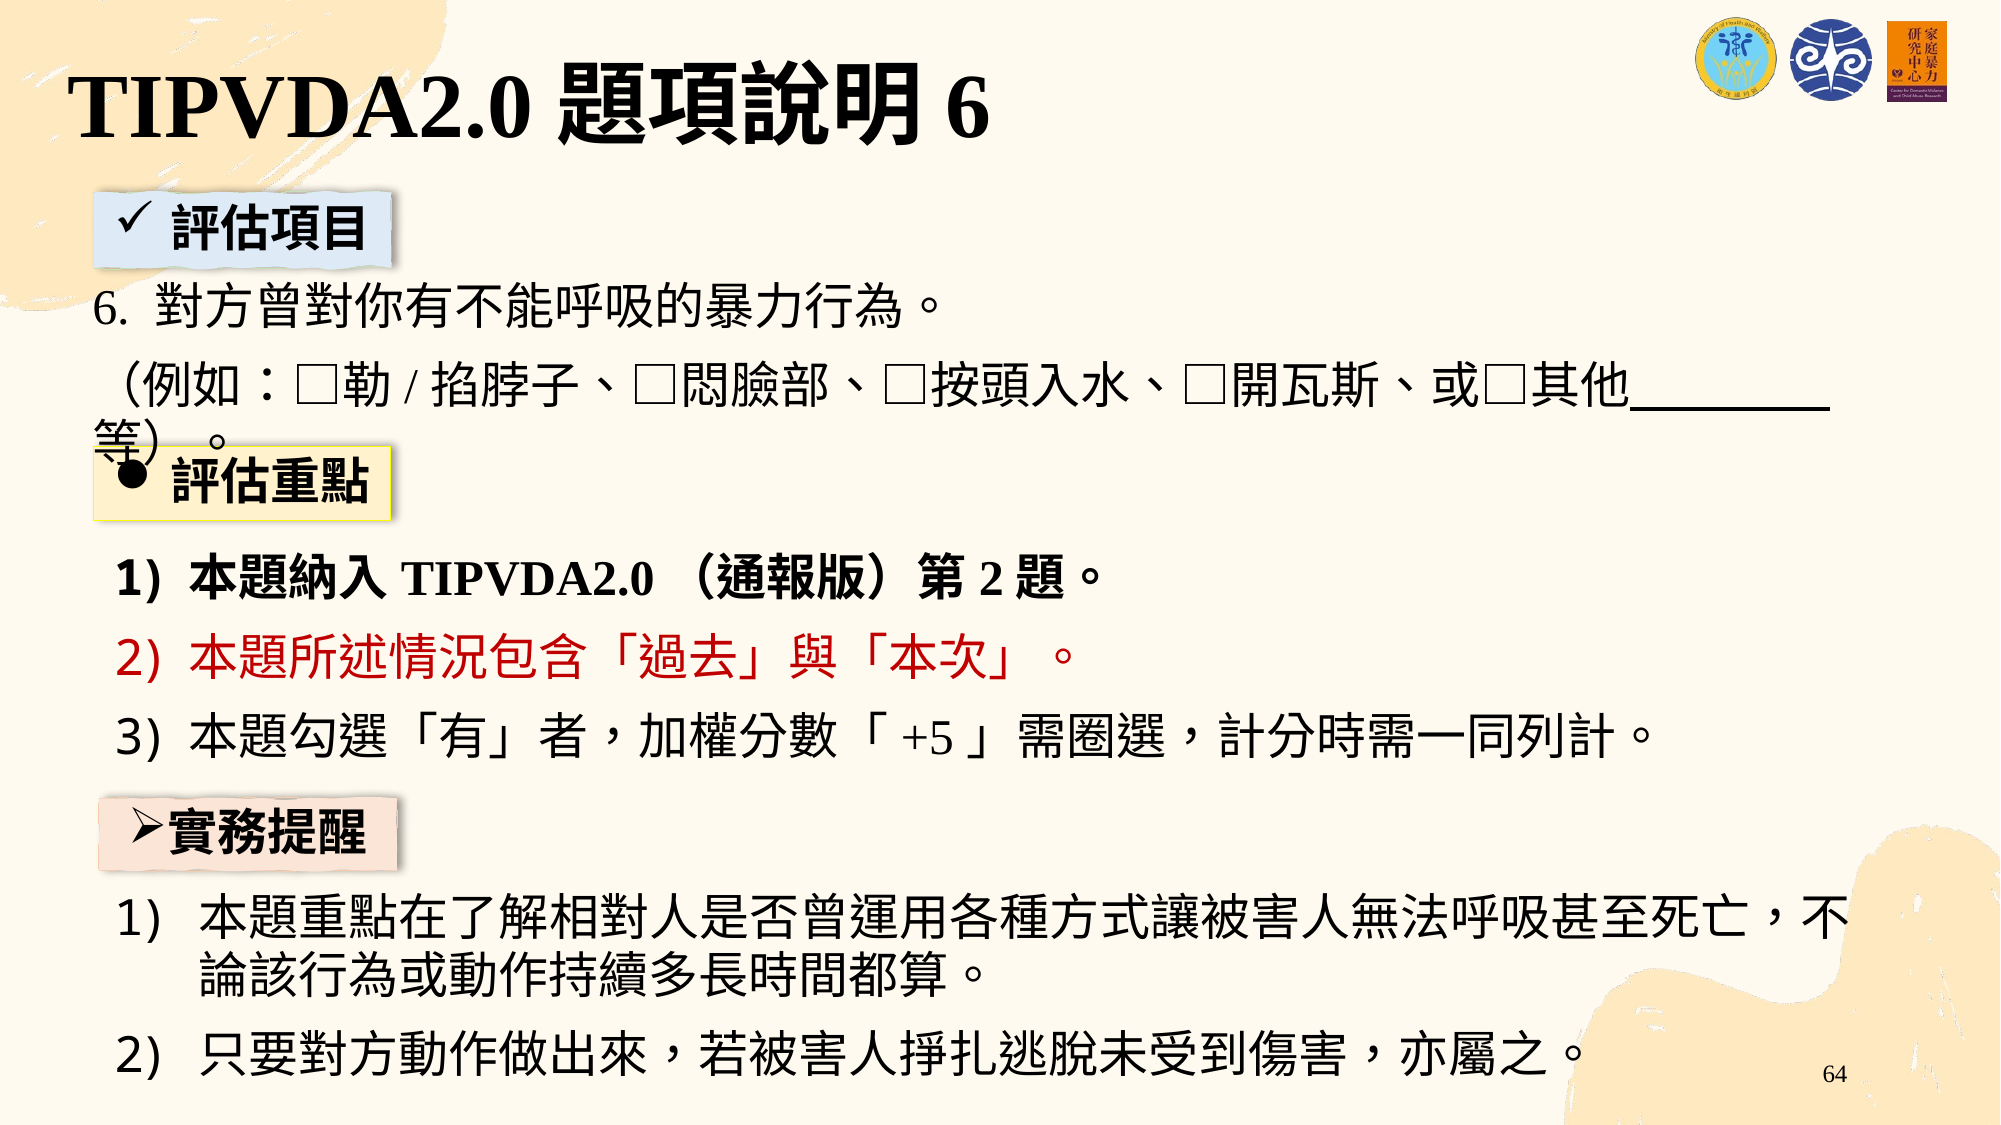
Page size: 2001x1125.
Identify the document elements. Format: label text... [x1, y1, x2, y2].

list 評估重點 [93, 446, 391, 521]
picture [0, 0, 466, 354]
text_box 評估項目 [93, 190, 392, 270]
text_box 本題重點在了解相對人是否曾運用各種方式讓被害人無法呼吸甚至死亡，不論該行為或動作持續多長時間都算。 只要對方動作做出來，若被害人掙扎逃脫未受到傷害，亦屬之。 [99, 879, 1866, 1125]
text_box 本題納入TIPVDA2.0（通報版）第2題。 本題所述情況包含「過去」與「本次」。 本題勾選「有」者，加權分數「+5」需圈選，計分時需一同列計。 [99, 539, 1866, 611]
picture [1695, 17, 1947, 102]
text_box 6. 對方曾對你有不能呼吸的暴力行為。 （例如：□勒/掐脖子、□悶臉部、□按頭入水、□開瓦斯、或□其他 等）。 [77, 268, 1847, 409]
text_box 實務提醒 [98, 796, 398, 872]
picture [1745, 799, 2001, 1125]
title TIPVDA2.0題項說明6 [52, 22, 1778, 193]
